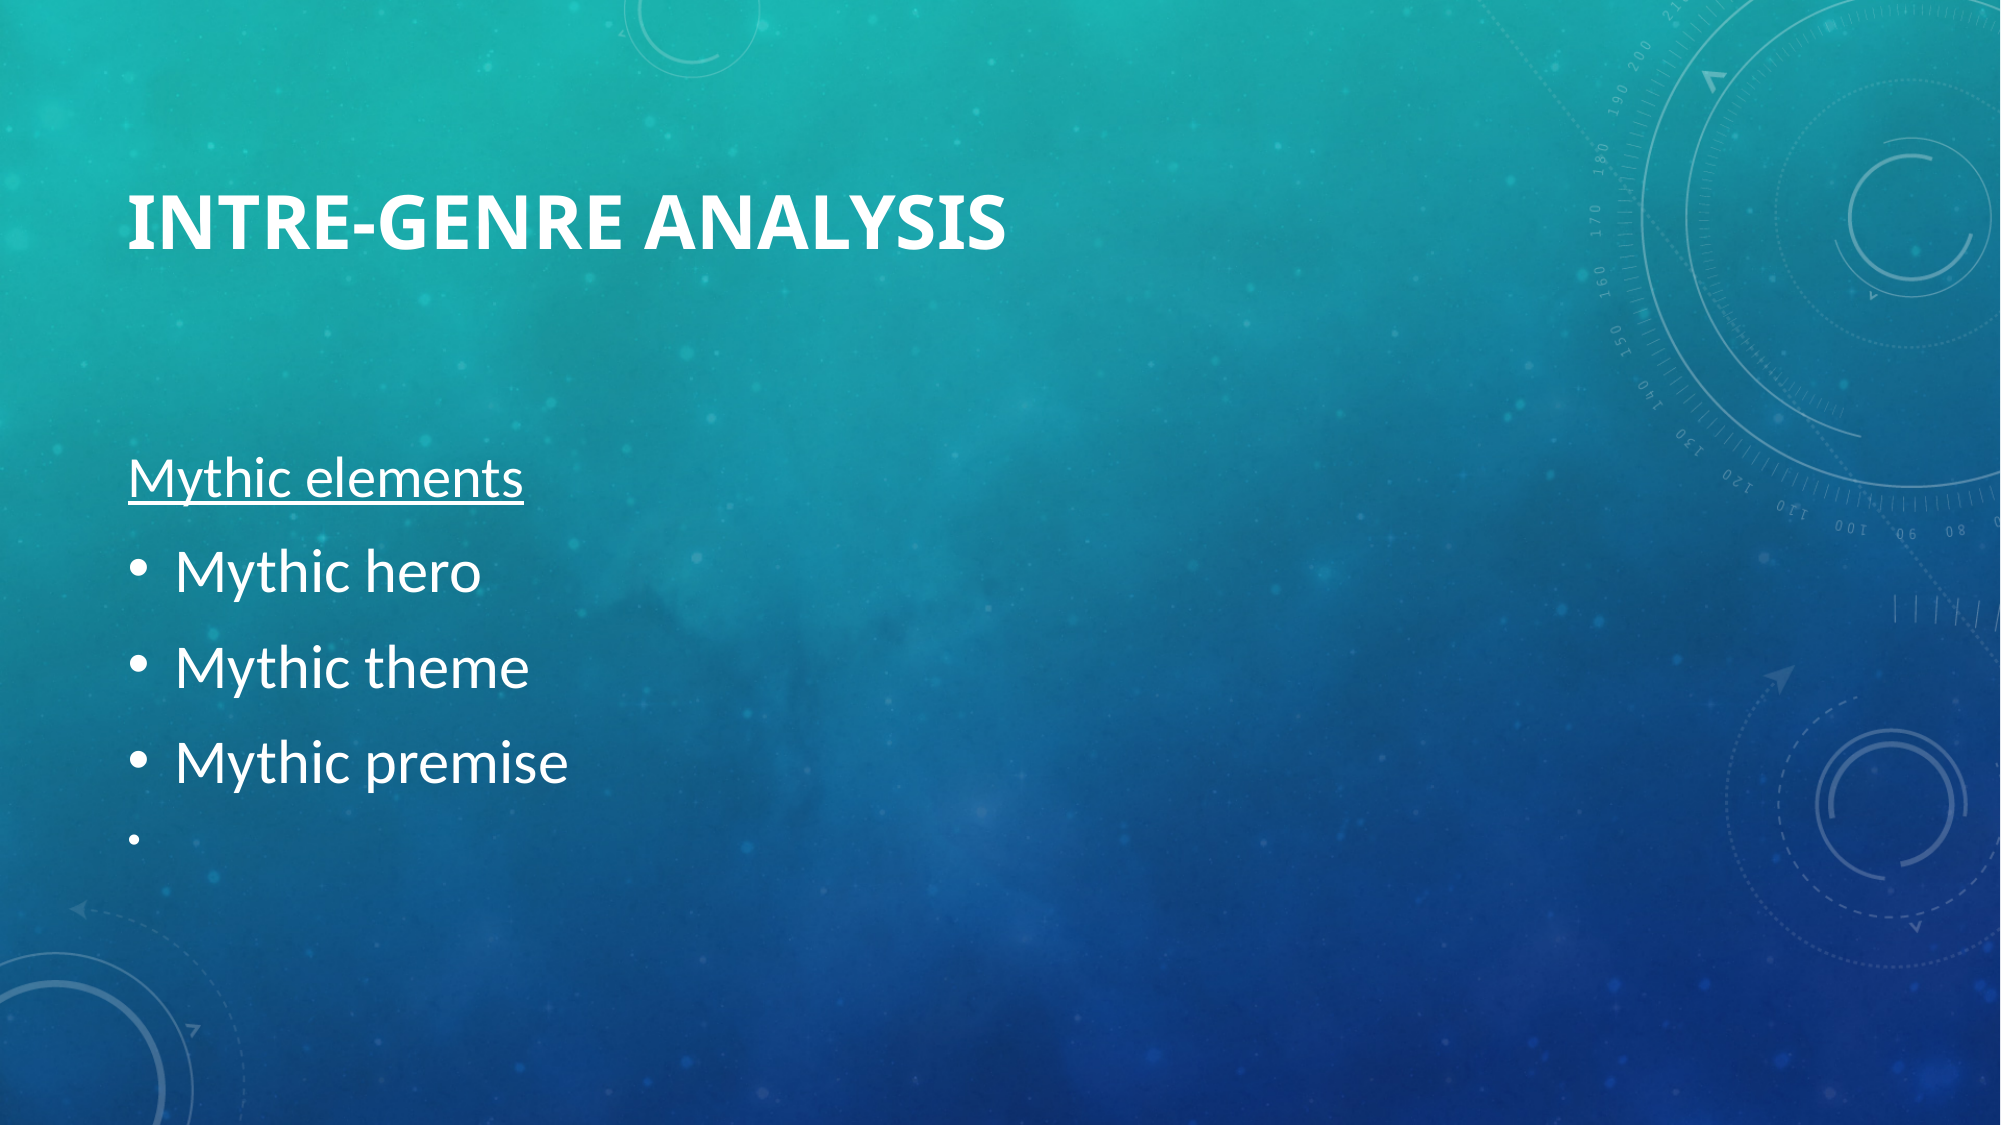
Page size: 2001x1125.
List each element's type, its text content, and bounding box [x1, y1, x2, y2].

list Mythic elements Mythic hero Mythic theme Mythic premise [112, 351, 1775, 950]
title Intre-genre analysis [112, 99, 1775, 339]
